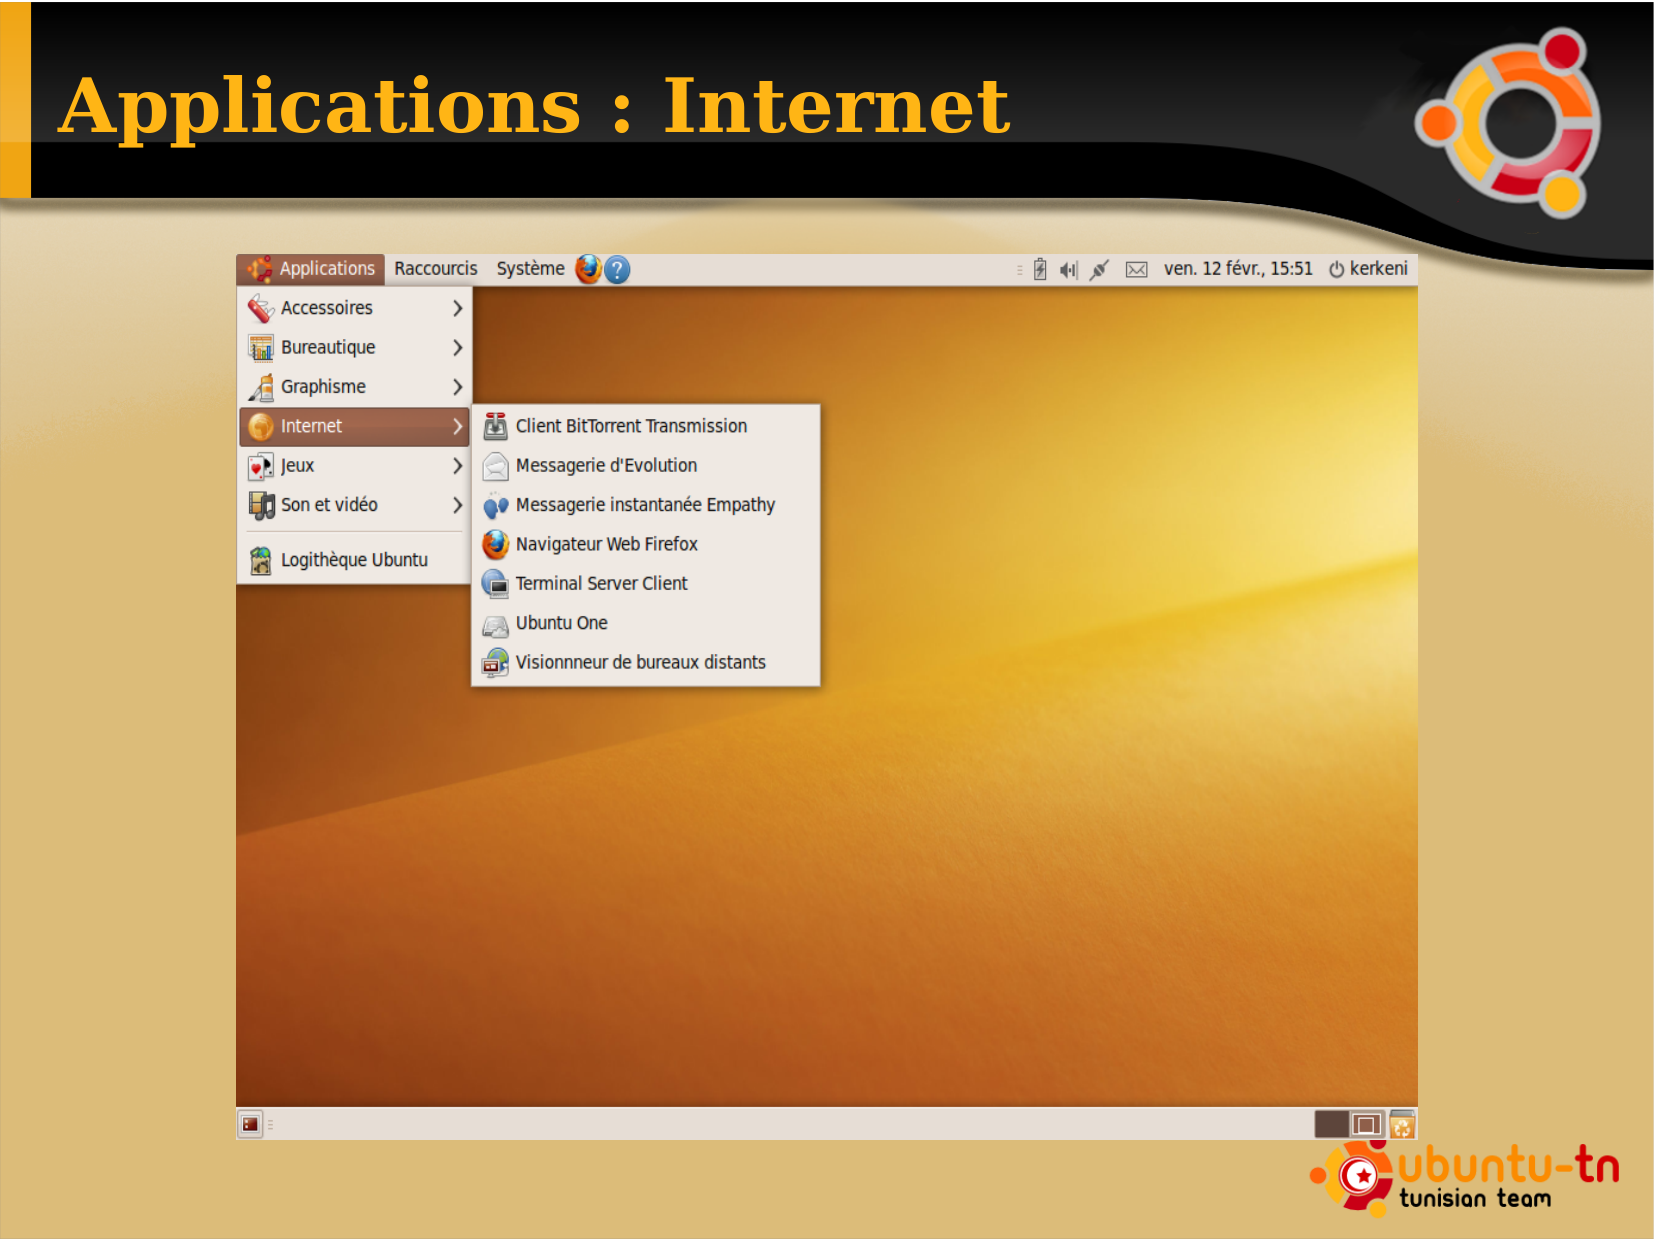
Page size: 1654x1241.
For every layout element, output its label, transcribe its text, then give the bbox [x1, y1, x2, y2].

picture [0, 0, 1654, 1241]
title Applications : Internet [59, 9, 1447, 202]
